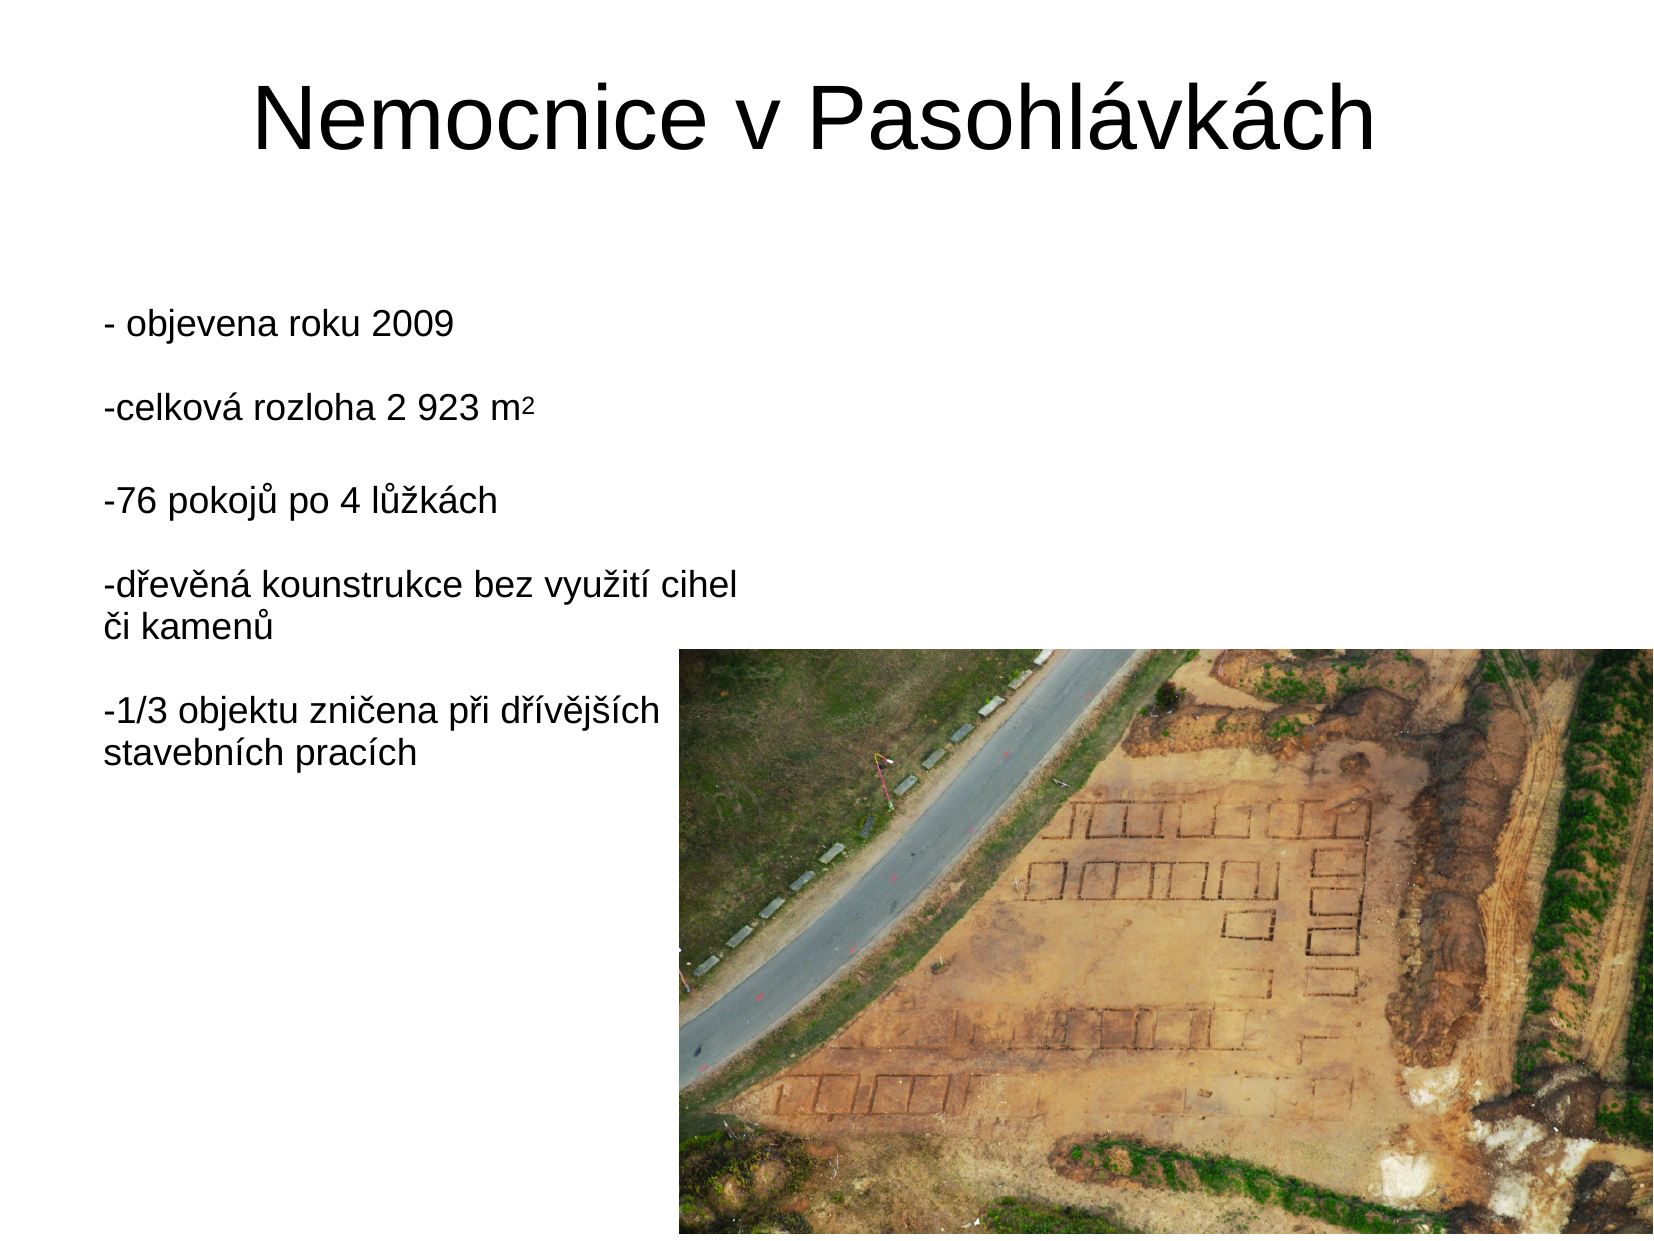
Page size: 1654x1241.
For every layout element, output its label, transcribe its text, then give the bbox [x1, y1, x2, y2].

text_box -76 pokojů po 4 lůžkách -dřevěná kounstrukce bez využití cihel či kamenů -1/3 objektu zničena při dřívějších stavebních pracích [88, 472, 768, 782]
picture [679, 649, 1653, 1234]
text_box Nemocnice v Pasohlávkách [236, 59, 1477, 177]
text_box - objevena roku 2009 -celková rozloha 2 923 m2 [88, 295, 1329, 522]
